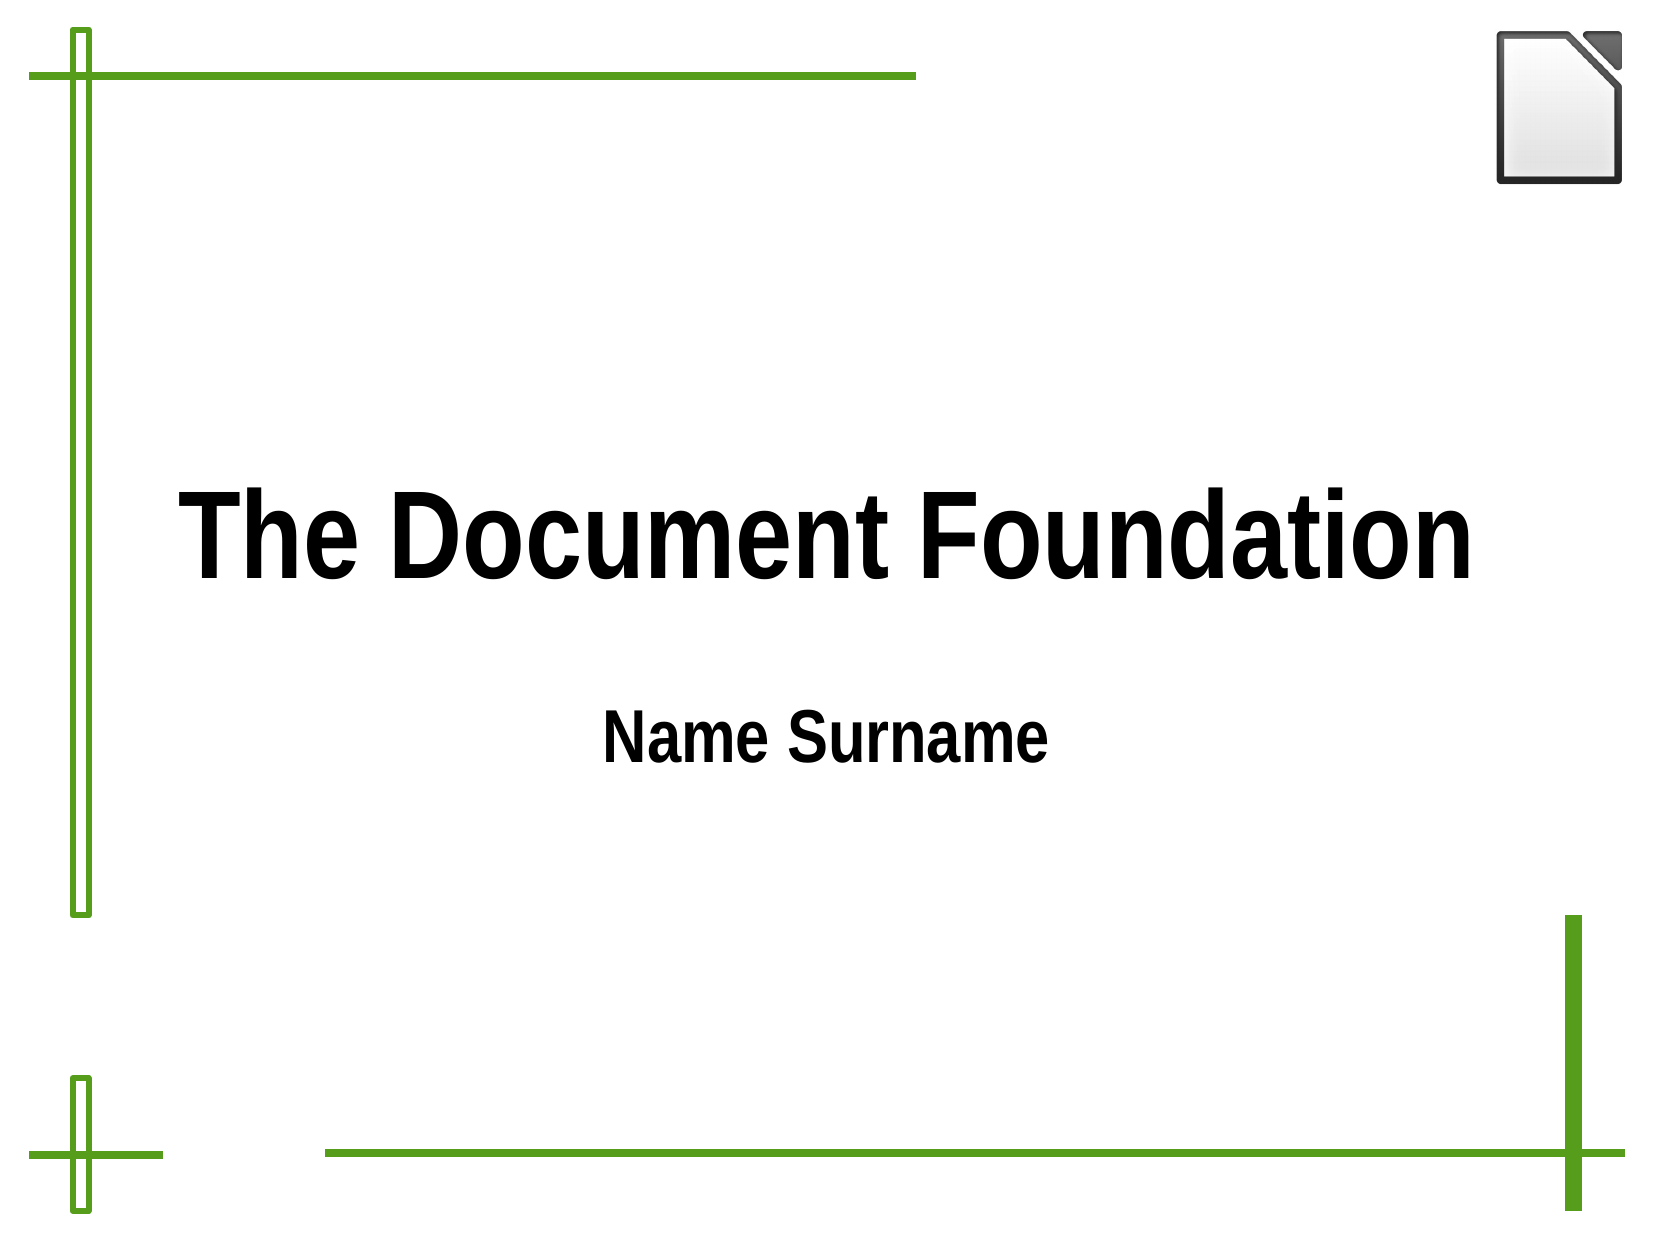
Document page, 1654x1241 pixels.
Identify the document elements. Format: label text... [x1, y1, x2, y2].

subtitle The Document Foundation Name Surname [118, 118, 1536, 1123]
picture [1494, 29, 1624, 186]
